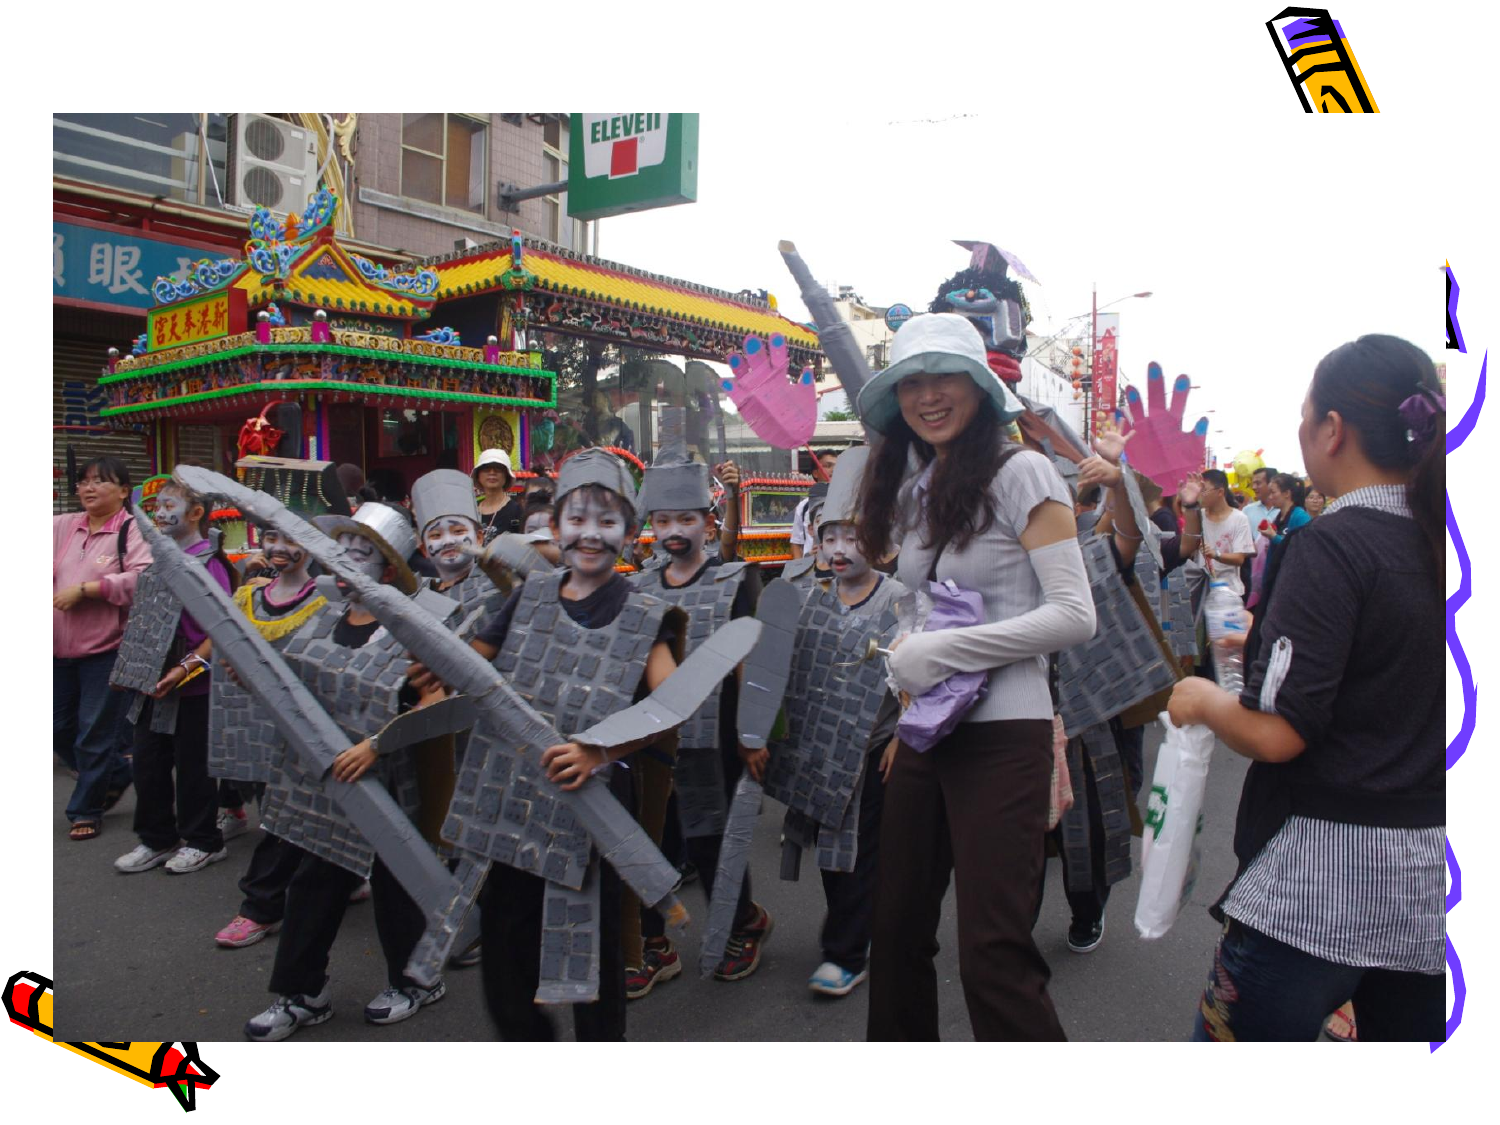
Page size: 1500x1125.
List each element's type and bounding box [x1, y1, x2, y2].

picture [53, 113, 1446, 1042]
